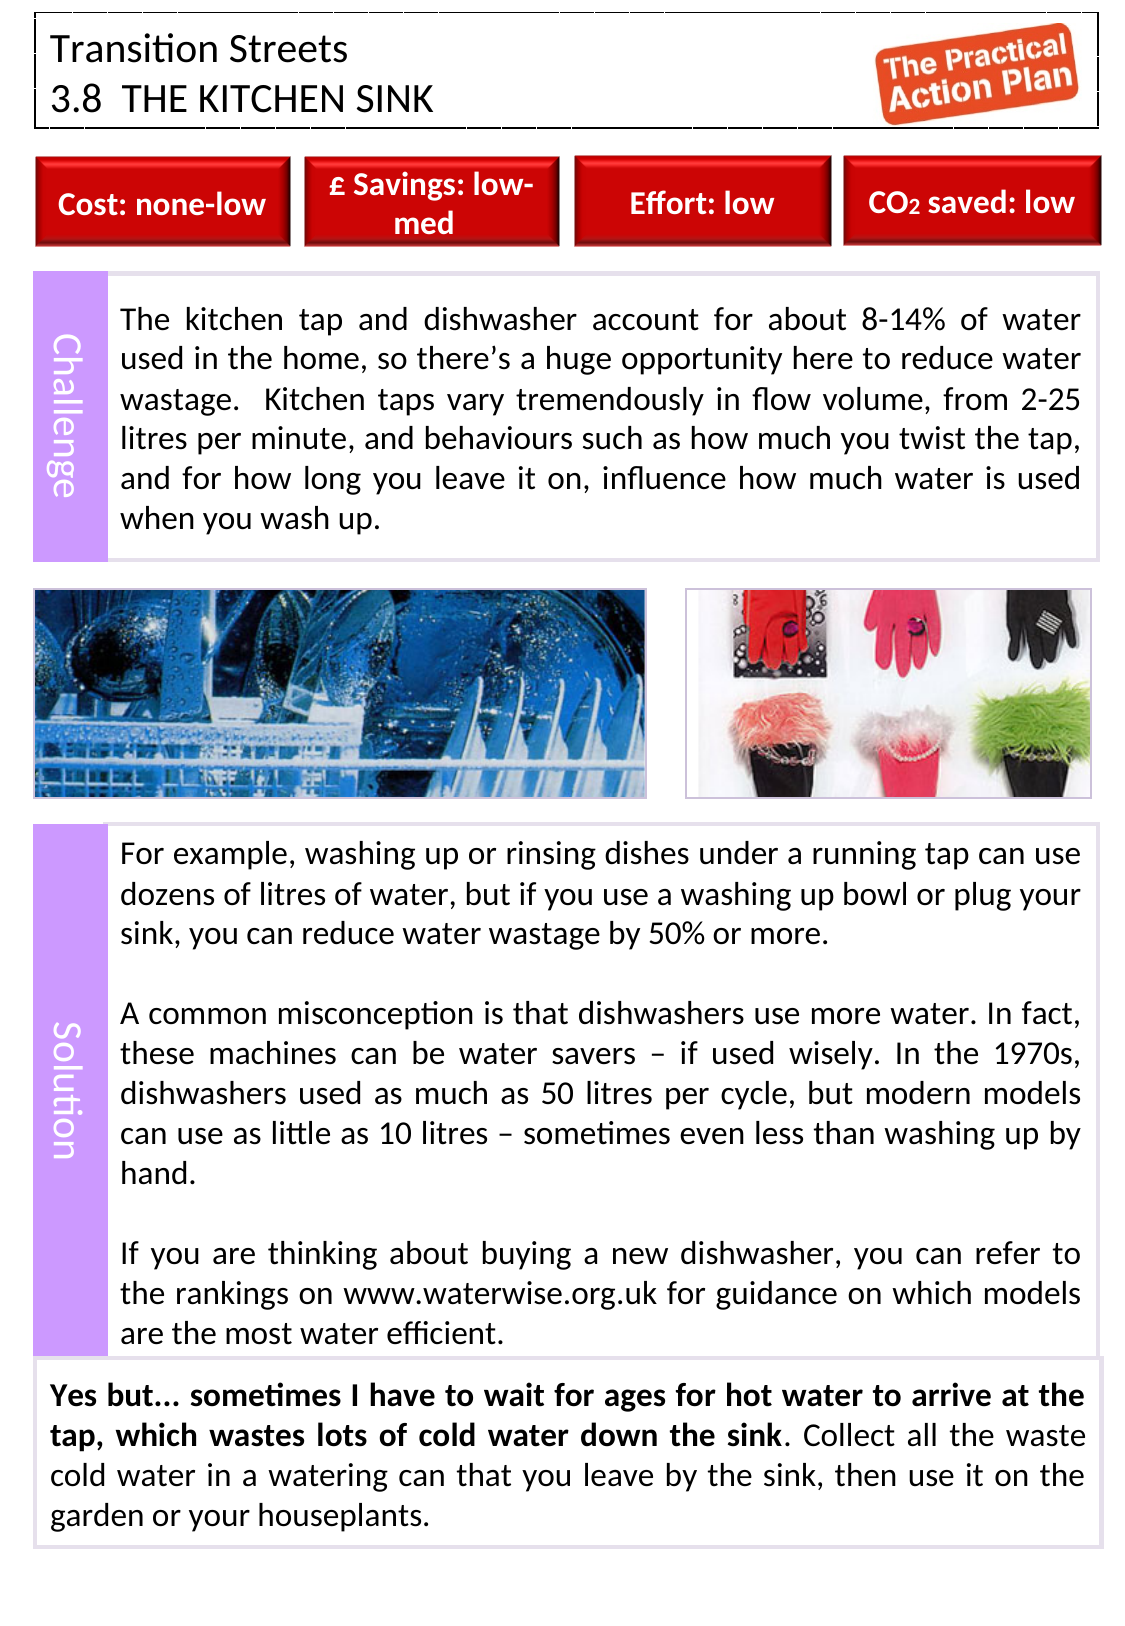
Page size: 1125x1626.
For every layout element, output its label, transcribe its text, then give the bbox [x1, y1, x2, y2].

text_box £ Savings: low-med [304, 157, 559, 246]
text_box Yes but... sometimes I have to wait for ages for hot water to arrive at the tap, which wastes lots of cold water down the sink. Collect all the waste cold water in a watering can that you leave by the sink, then use it on the garden or your houseplants. [35, 1358, 1102, 1548]
text_box For example, washing up or rinsing dishes under a running tap can use dozens of litres of water, but if you use a washing up bowl or plug your sink, you can reduce water wastage by 50% or more. A common misconception is that dishwashers use more water. In fact, these machines can be water savers – if used wisely. In the 1970s, dishwashers used as much as 50 litres per cycle, but modern models can use as little as 10 litres – sometimes even less than washing up by hand. If you are thinking about buying a new dishwasher, you can refer to the rankings on www.waterwise.org.uk for guidance on which models are the most water efficient. [105, 824, 1098, 1358]
text_box CO2 saved: low [844, 156, 1100, 245]
text_box Cost: none-low [35, 157, 290, 246]
text_box The kitchen tap and dishwasher account for about 8-14% of water used in the home, so there’s a huge opportunity here to reduce water wastage. Kitchen taps vary tremendously in flow volume, from 2-25 litres per minute, and behaviours such as how much you twist the tap, and for how long you leave it on, influence how much water is used when you wash up. [107, 273, 1098, 560]
text_box Transition Streets 3.8 THE KITCHEN SINK [35, 12, 1099, 129]
text_box Solution [35, 825, 107, 1358]
picture [302, 154, 561, 248]
picture [33, 154, 292, 248]
text_box Challenge [35, 273, 107, 560]
text_box Effort: low [575, 156, 830, 246]
picture [572, 153, 833, 248]
picture [687, 589, 1090, 797]
picture [35, 589, 645, 797]
picture [841, 153, 1103, 247]
